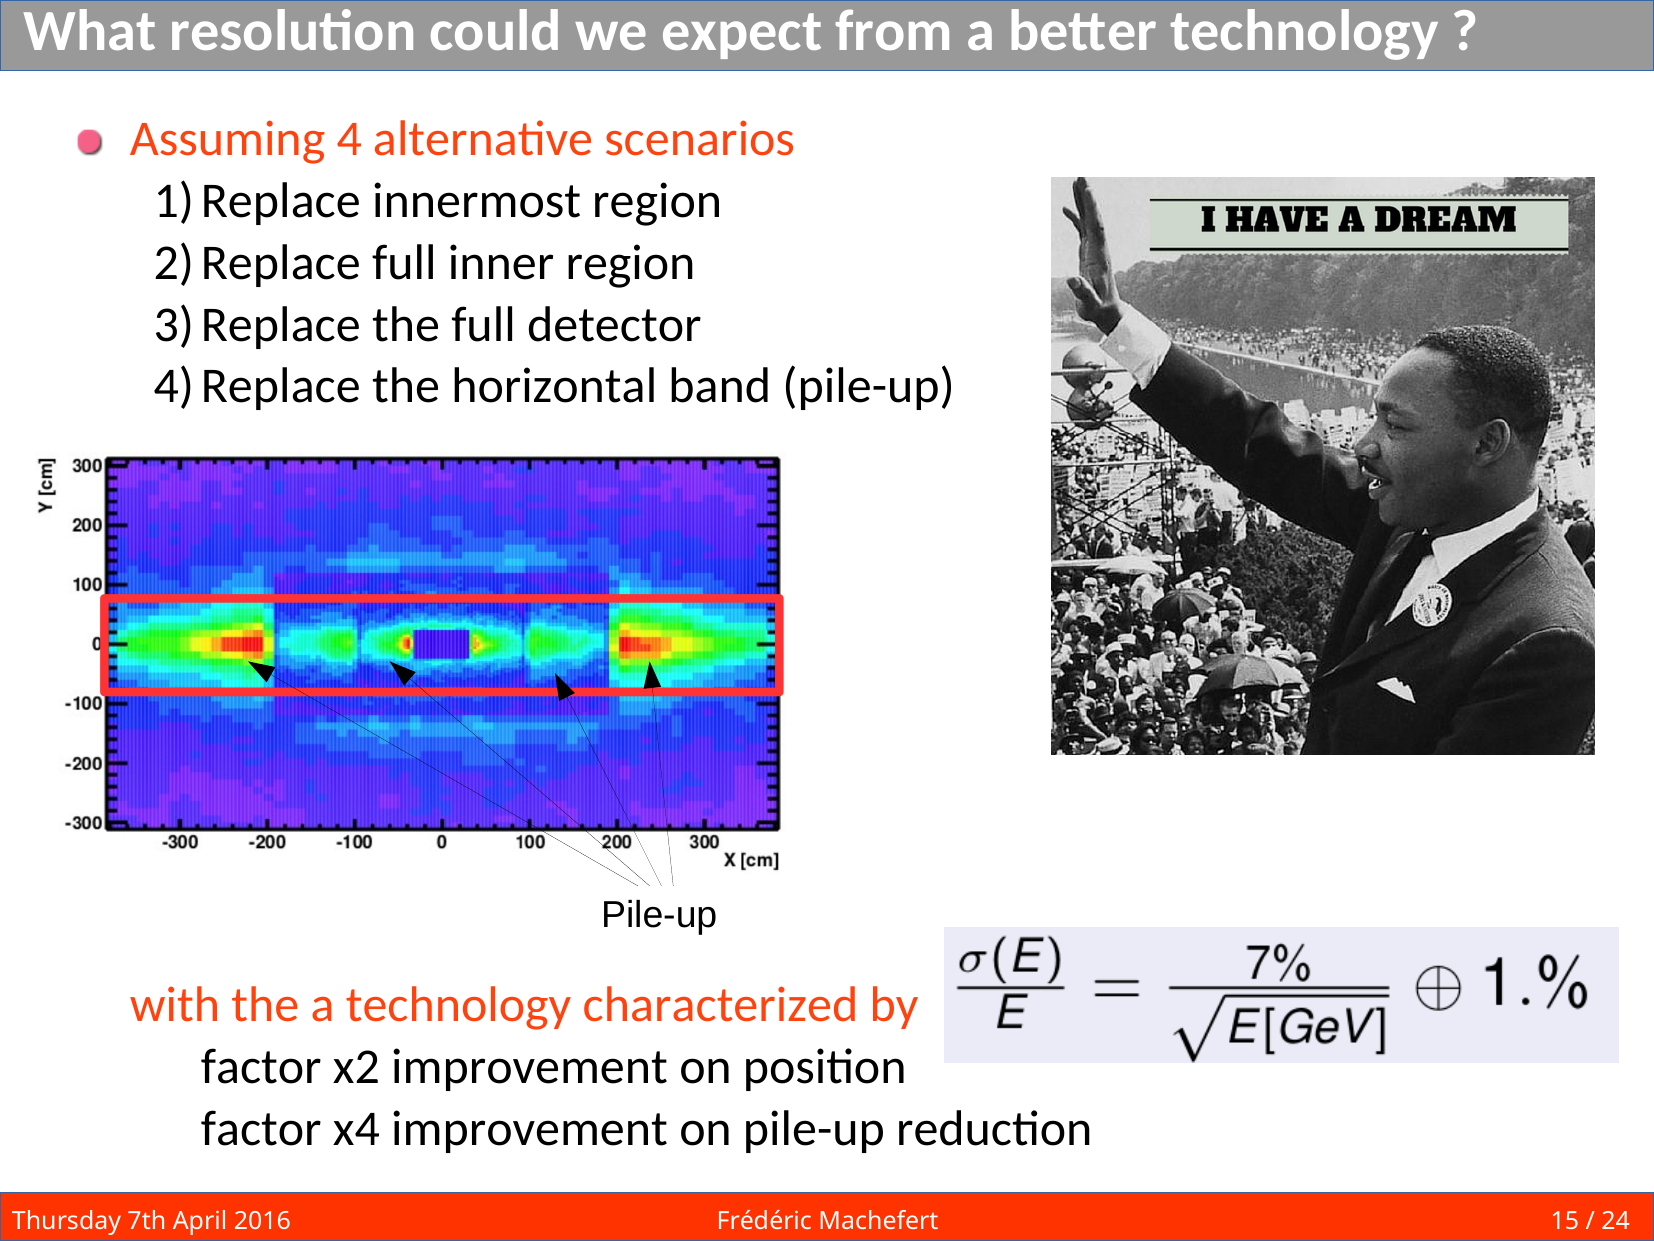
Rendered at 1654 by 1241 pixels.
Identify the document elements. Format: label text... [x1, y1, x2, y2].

title What resolution could we expect from a better technology ? [23, 0, 1630, 71]
list Assuming 4 alternative scenarios Replace innermost region Replace full inner region Replace the full detector Replace the horizontal band (pile-up) with the a technology characterized by factor x2 improvement on position factor x4 improvement on pile-up reduction [59, 118, 1595, 1220]
text_box Pile-up [586, 885, 733, 943]
picture [944, 927, 1619, 1063]
picture [1051, 177, 1595, 756]
picture [35, 448, 786, 875]
